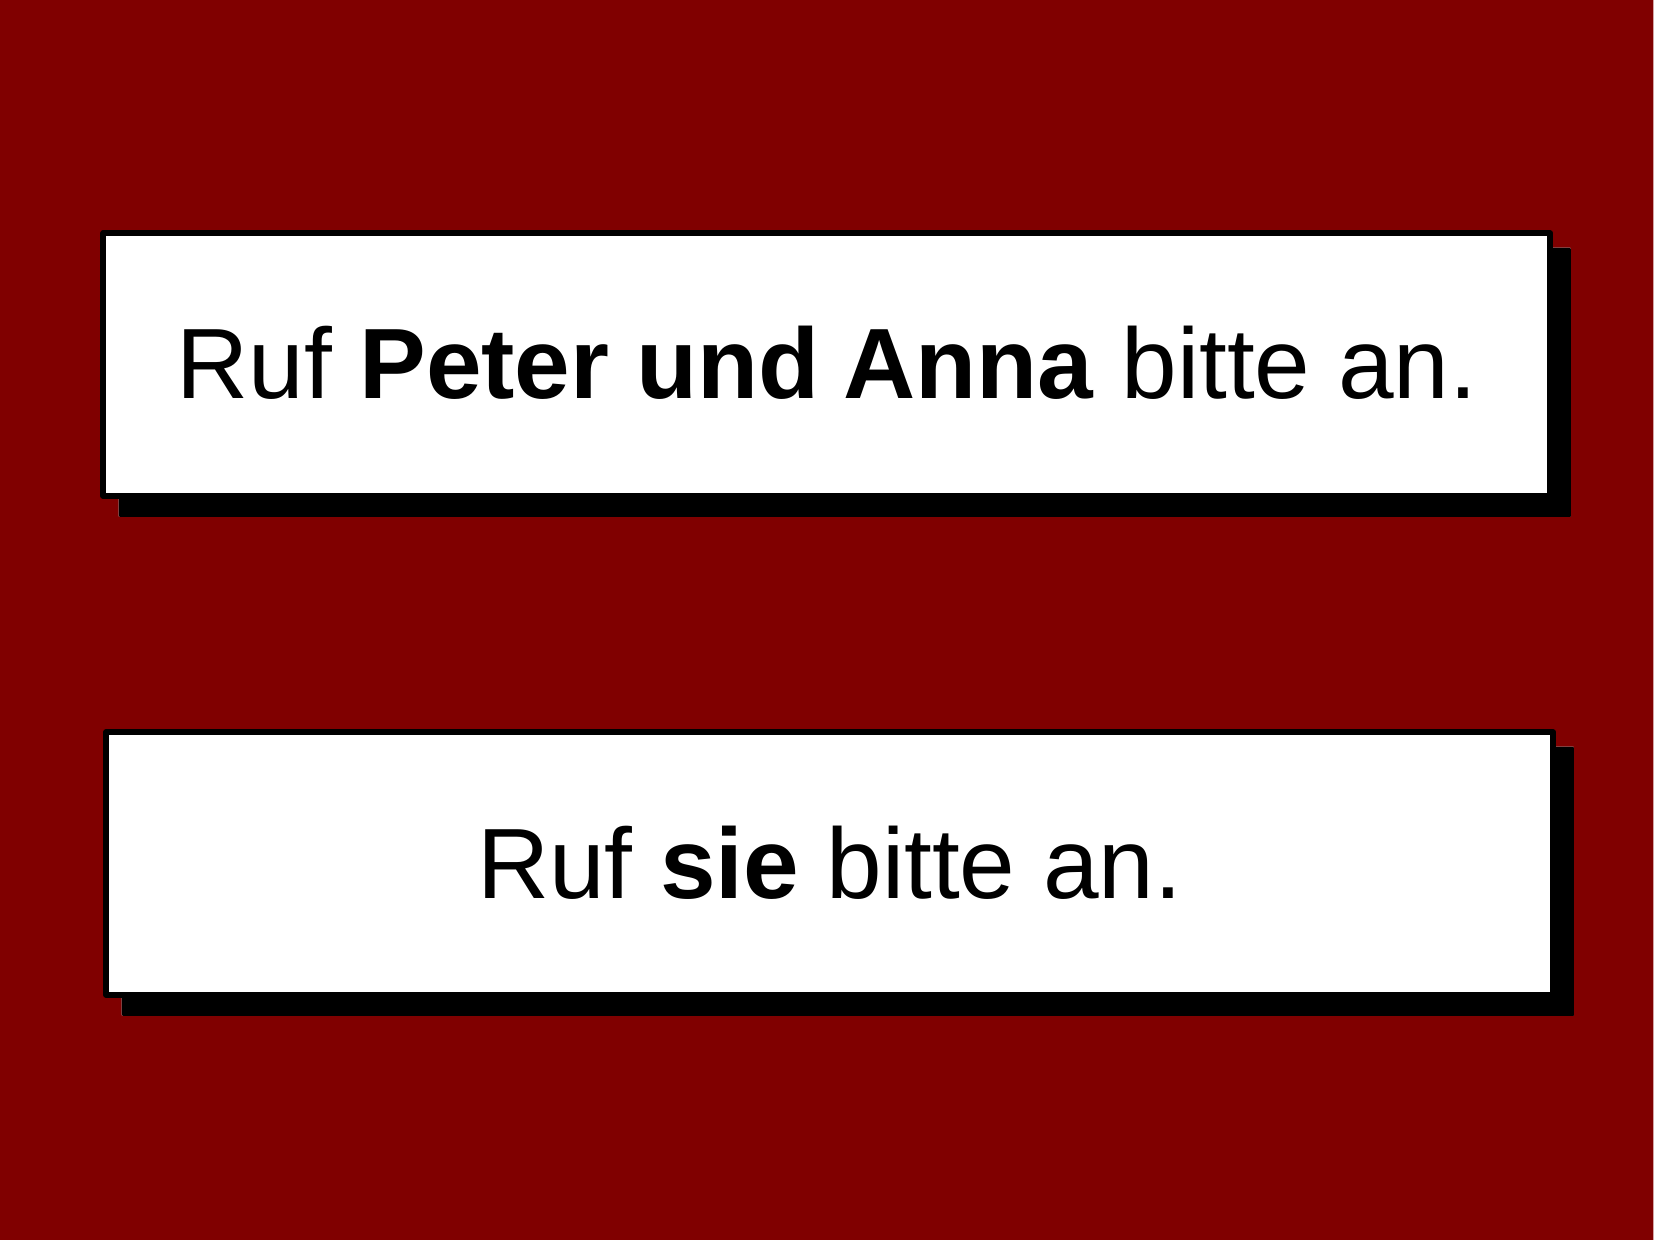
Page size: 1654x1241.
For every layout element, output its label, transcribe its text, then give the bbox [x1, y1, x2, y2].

text_box Ruf sie bitte an. [126, 800, 1533, 948]
text_box [103, 233, 1551, 497]
text_box Ruf Peter und Anna bitte an. [124, 301, 1530, 449]
text_box [106, 732, 1554, 996]
